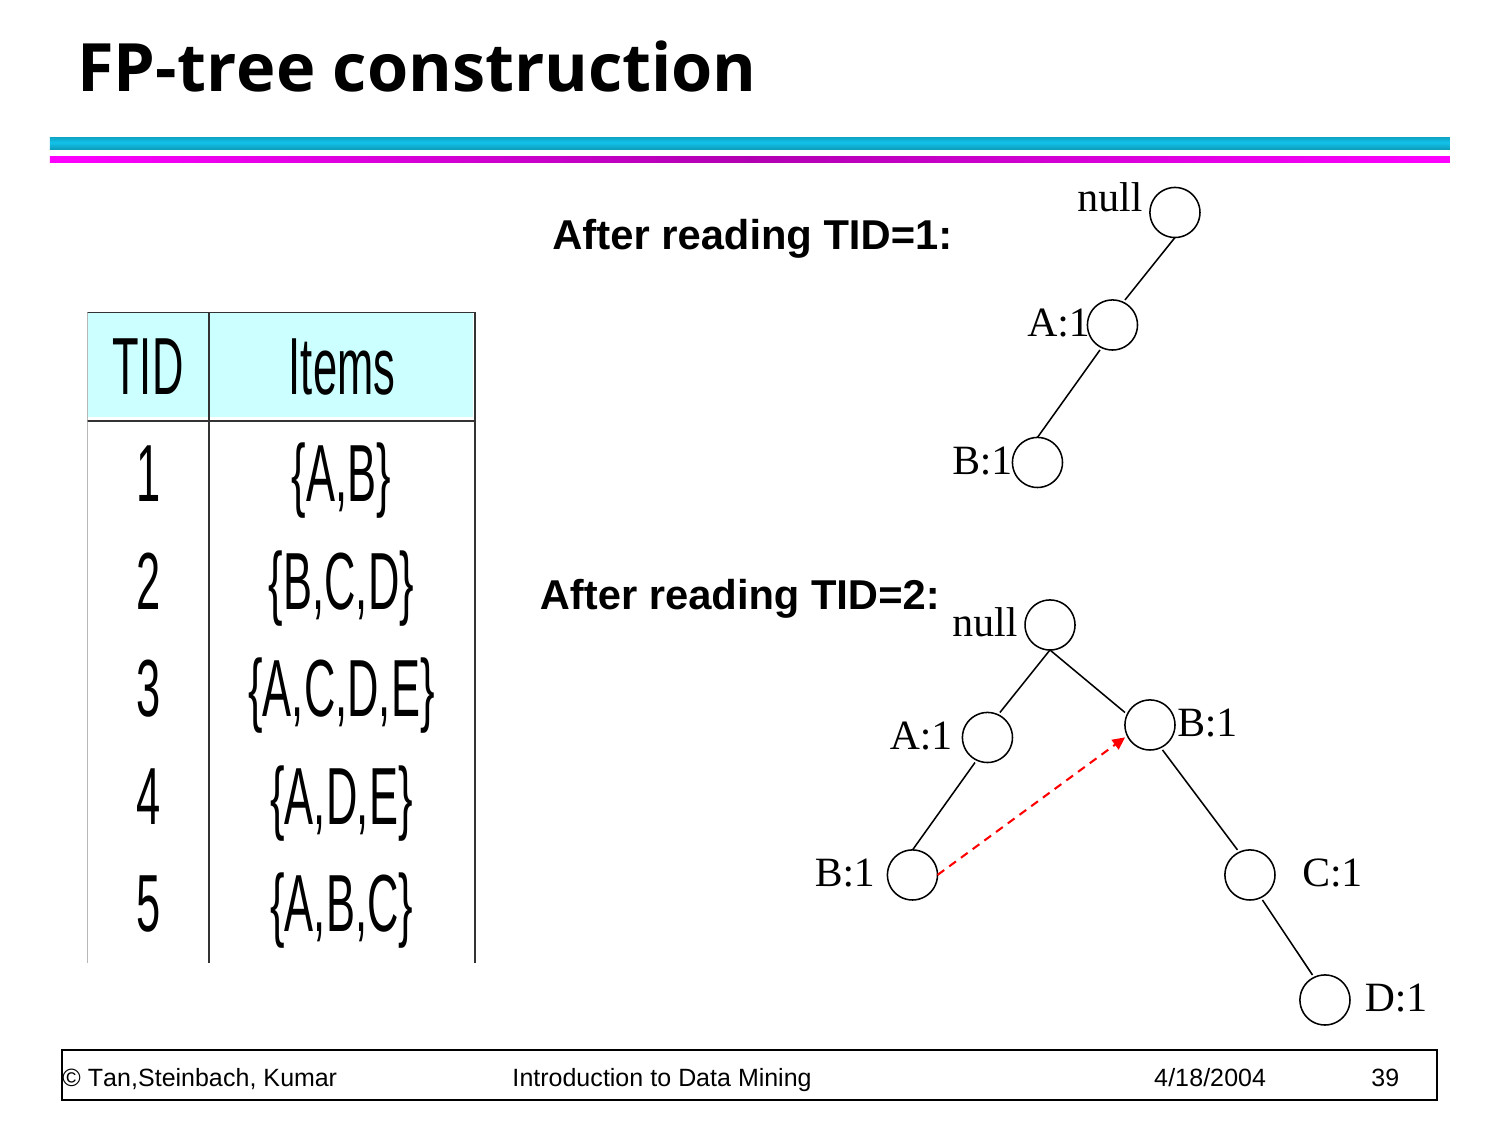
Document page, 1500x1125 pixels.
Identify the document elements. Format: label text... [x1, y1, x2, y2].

text_box A:1 [1012, 287, 1113, 353]
text_box A:1 [874, 699, 976, 766]
text_box D:1 [1349, 962, 1450, 1028]
text_box null [937, 587, 1038, 653]
text_box C:1 [1287, 837, 1388, 904]
text_box B:1 [799, 837, 901, 904]
text_box After reading TID=2: [525, 559, 963, 626]
text_box After reading TID=1: [537, 200, 976, 266]
title FP-tree construction [62, 22, 1421, 113]
text_box B:1 [937, 425, 1038, 491]
chart [87, 312, 478, 963]
text_box null [1062, 162, 1163, 229]
text_box B:1 [1162, 687, 1263, 754]
